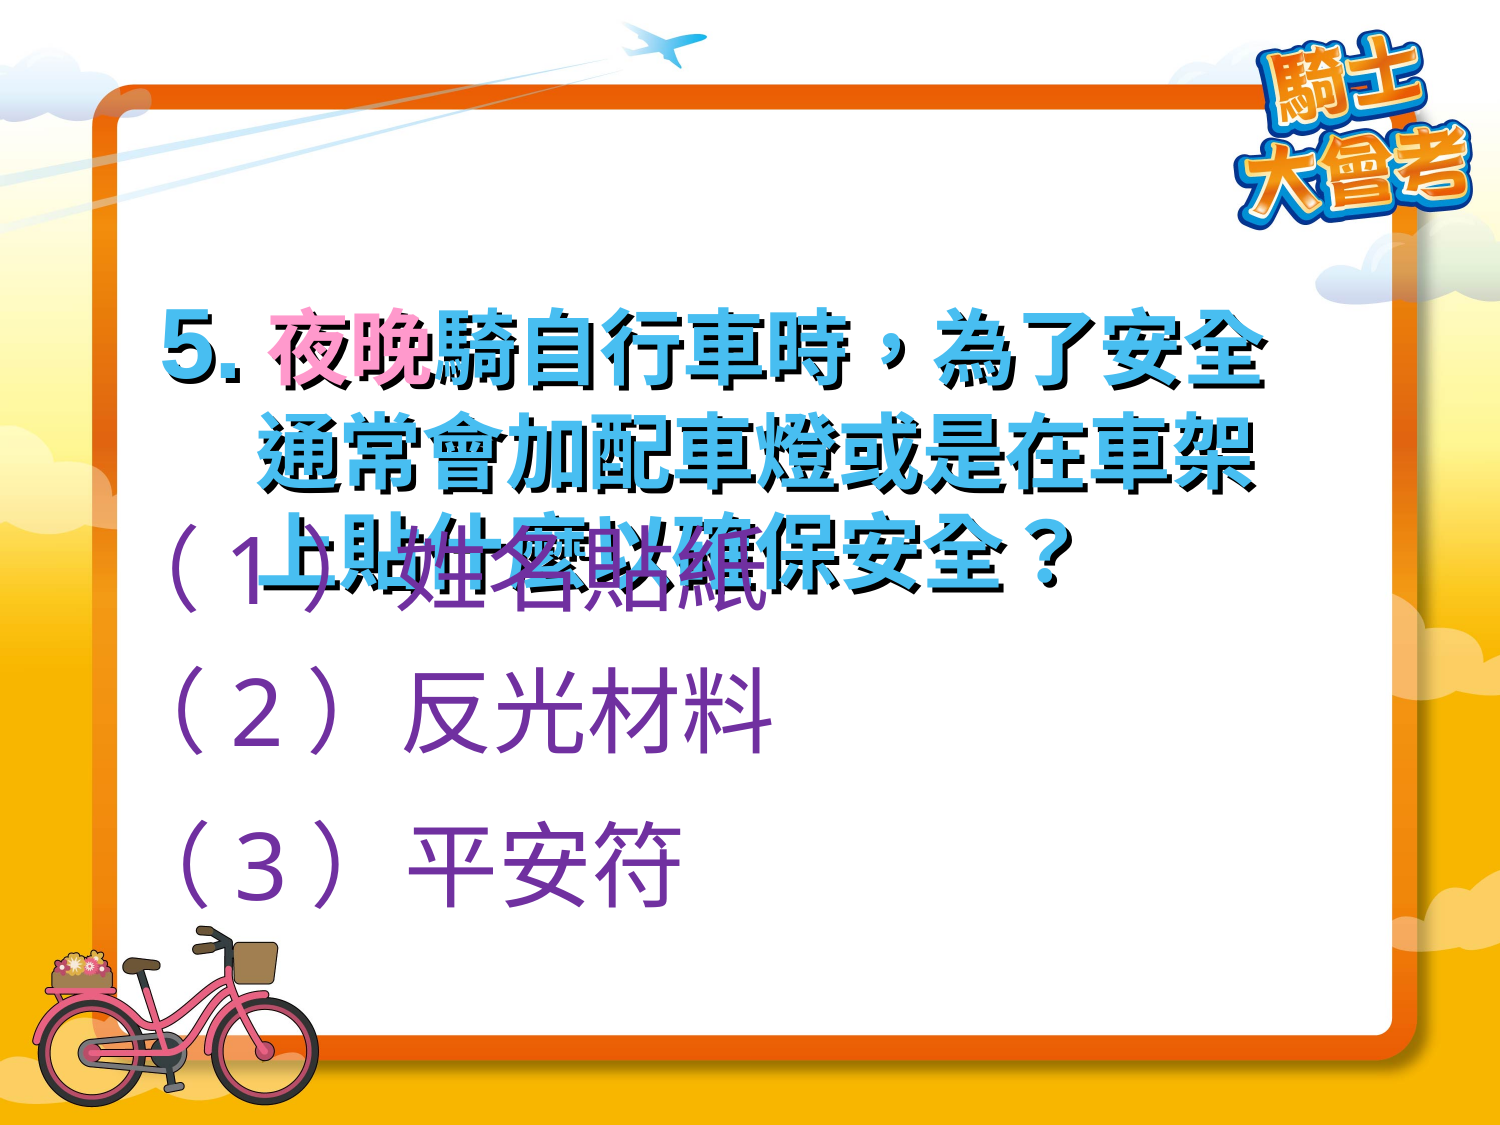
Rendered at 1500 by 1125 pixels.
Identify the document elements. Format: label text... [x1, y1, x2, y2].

text_box 5.夜晚騎自行車時，為了安全 通常會加配車燈或是在車架 上貼什麼以確保安全？ [159, 278, 1435, 504]
text_box （2）反光材料 [106, 645, 1382, 799]
text_box （1）姓名貼紙 [100, 503, 1388, 622]
text_box （3）平安符 [110, 798, 1386, 917]
